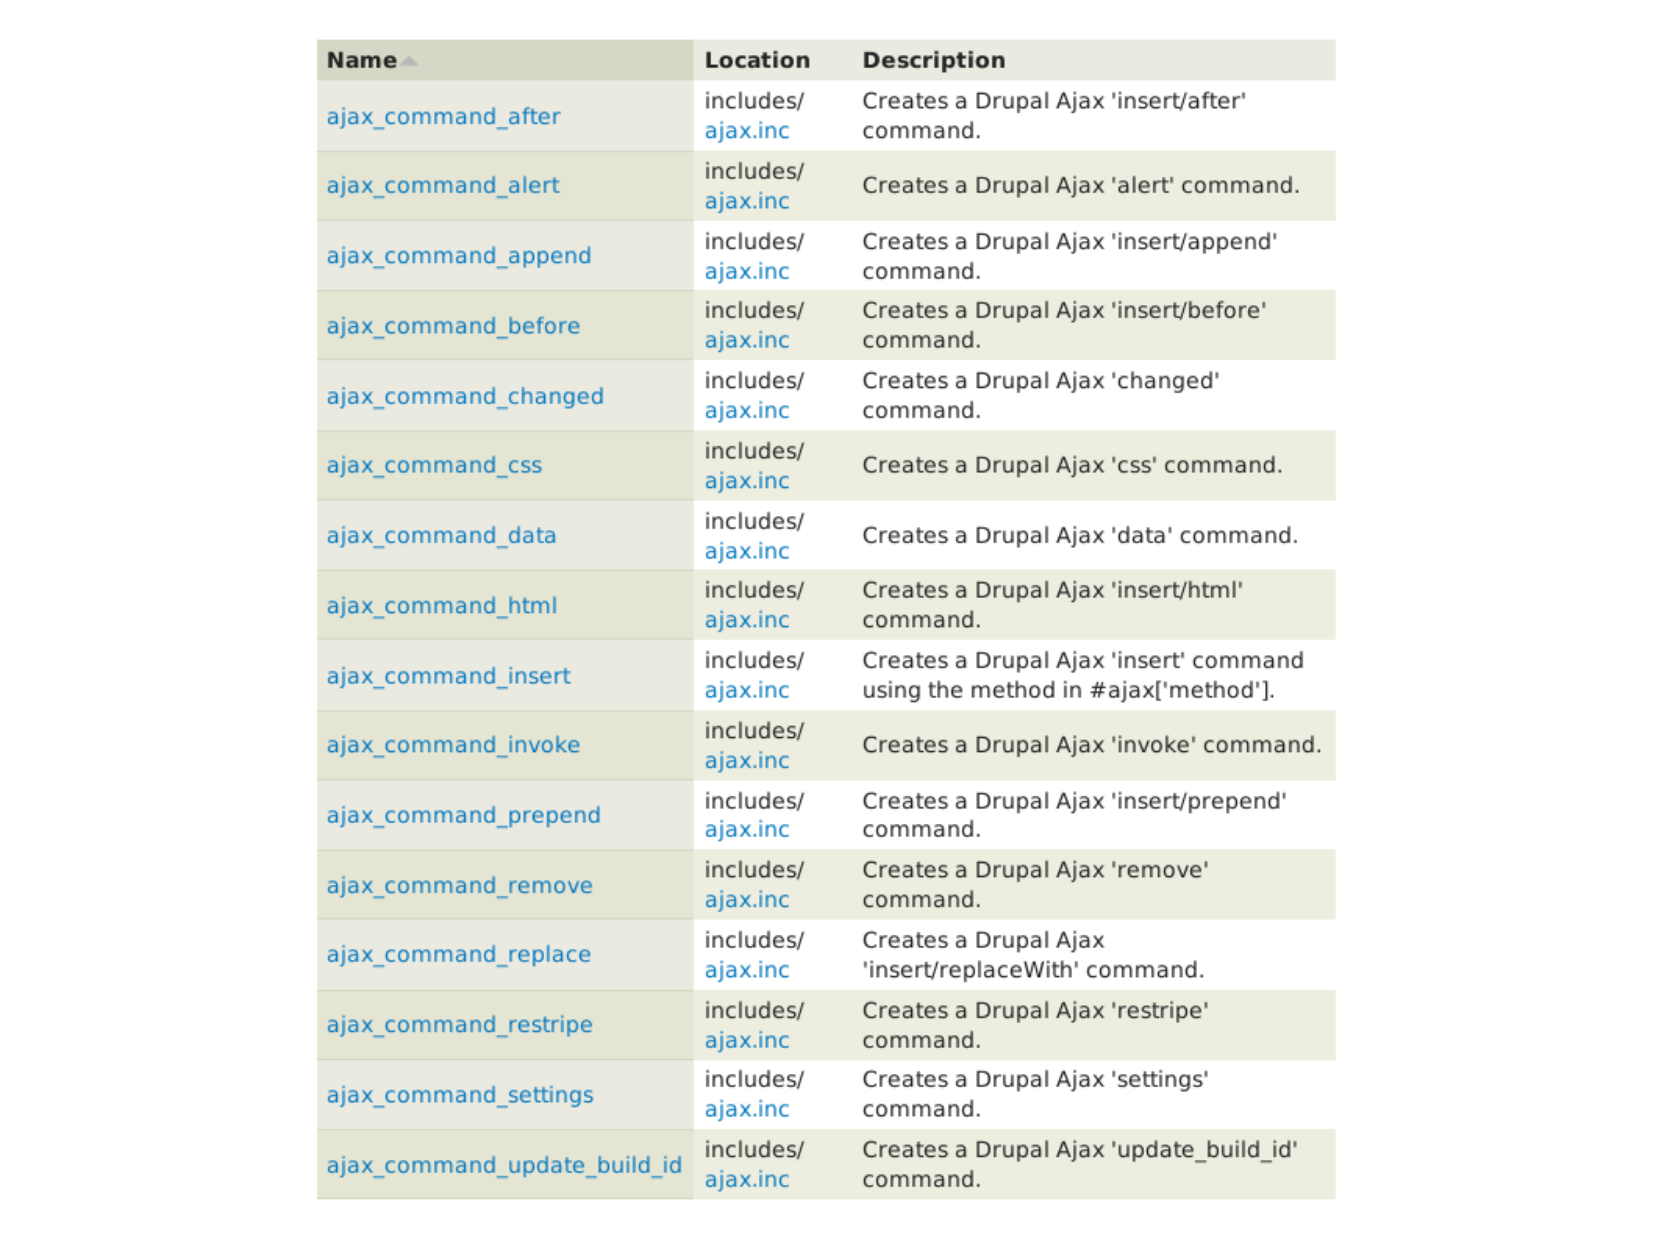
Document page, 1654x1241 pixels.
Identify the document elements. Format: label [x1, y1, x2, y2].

picture [308, 29, 1347, 1209]
